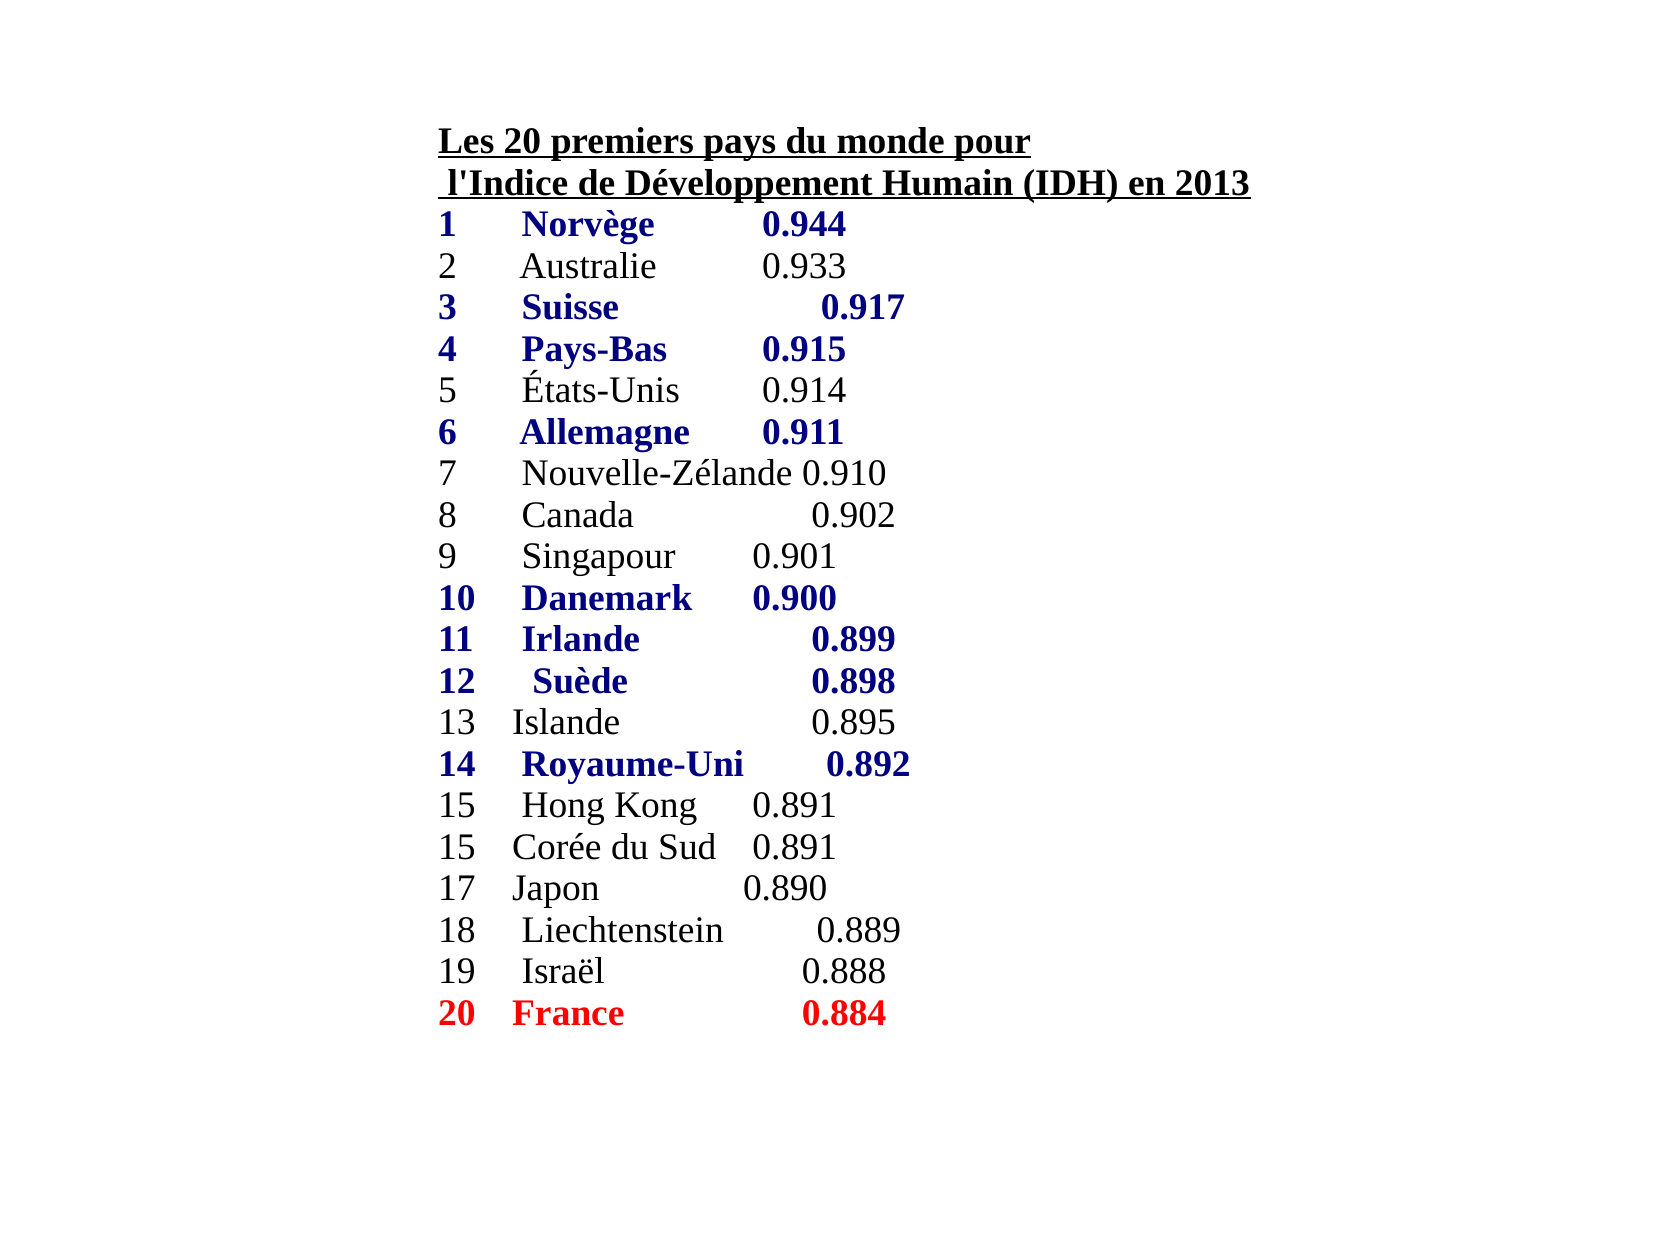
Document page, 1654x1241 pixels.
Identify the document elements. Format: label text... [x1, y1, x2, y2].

text_box Les 20 premiers pays du monde pour l'Indice de Développement Humain (IDH) en 2013 1 Norvège 0.944 2 Australie 0.933 3 Suisse 0.917 4 Pays-Bas 0.915 5 États-Unis 0.914 6 Allemagne 0.911 7 Nouvelle-Zélande 0.910 8 Canada 0.902 9 Singapour 0.901 10 Danemark 0.900 11 Irlande 0.899 12 Suède 0.898 13 Islande 0.895 14 Royaume-Uni 0.892 15 Hong Kong 0.891 15 Corée du Sud 0.891 17 Japon 0.890 18 Liechtenstein 0.889 19 Israël 0.888 20 France 0.884 [423, 112, 1329, 1066]
